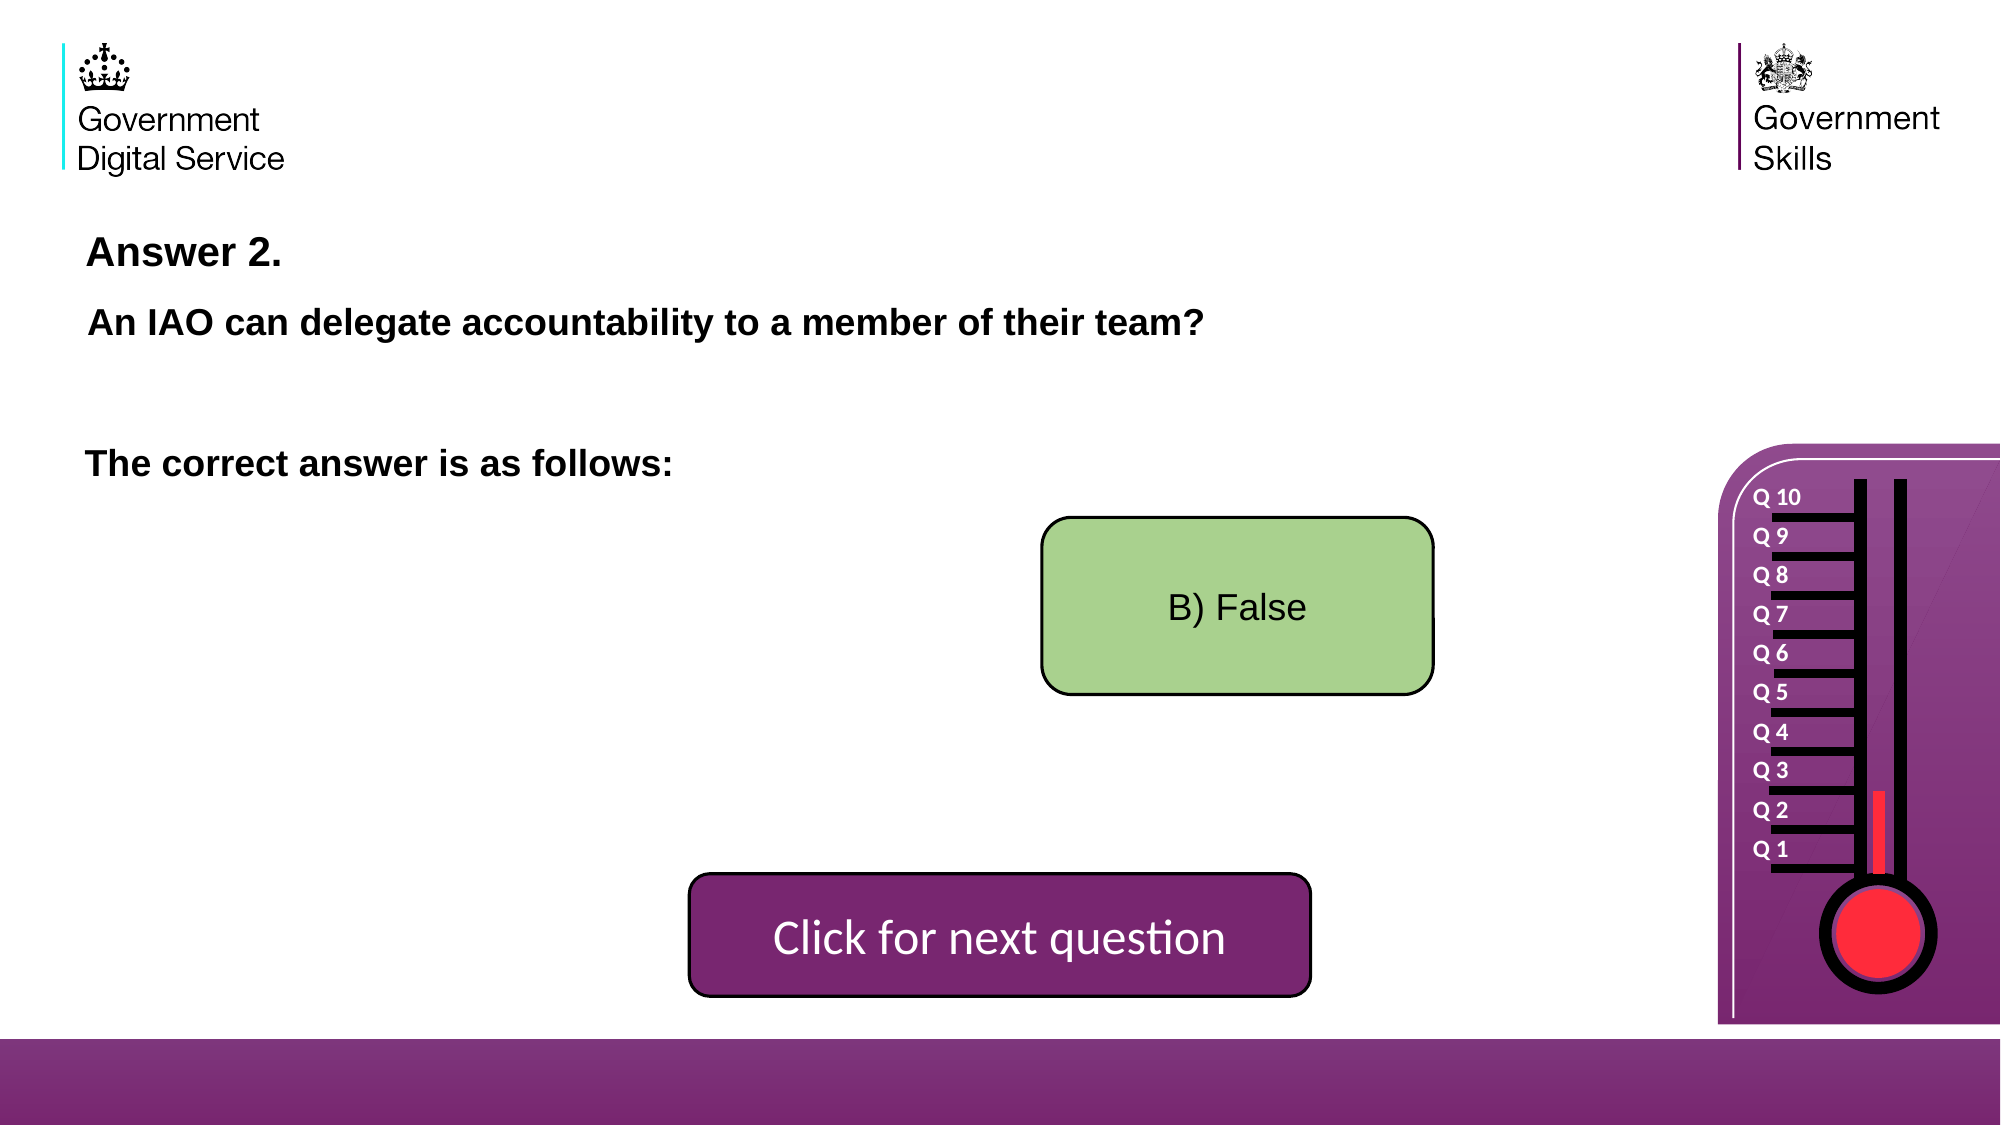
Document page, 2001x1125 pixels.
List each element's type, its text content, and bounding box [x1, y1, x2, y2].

text_box Click for next question [689, 873, 1311, 997]
text_box The correct answer is as follows: [84, 428, 1099, 489]
title Answer 2. [85, 222, 1811, 280]
text_box B) False [1041, 517, 1434, 695]
text_box An IAO can delegate accountability to a member of their team? [87, 298, 1916, 429]
